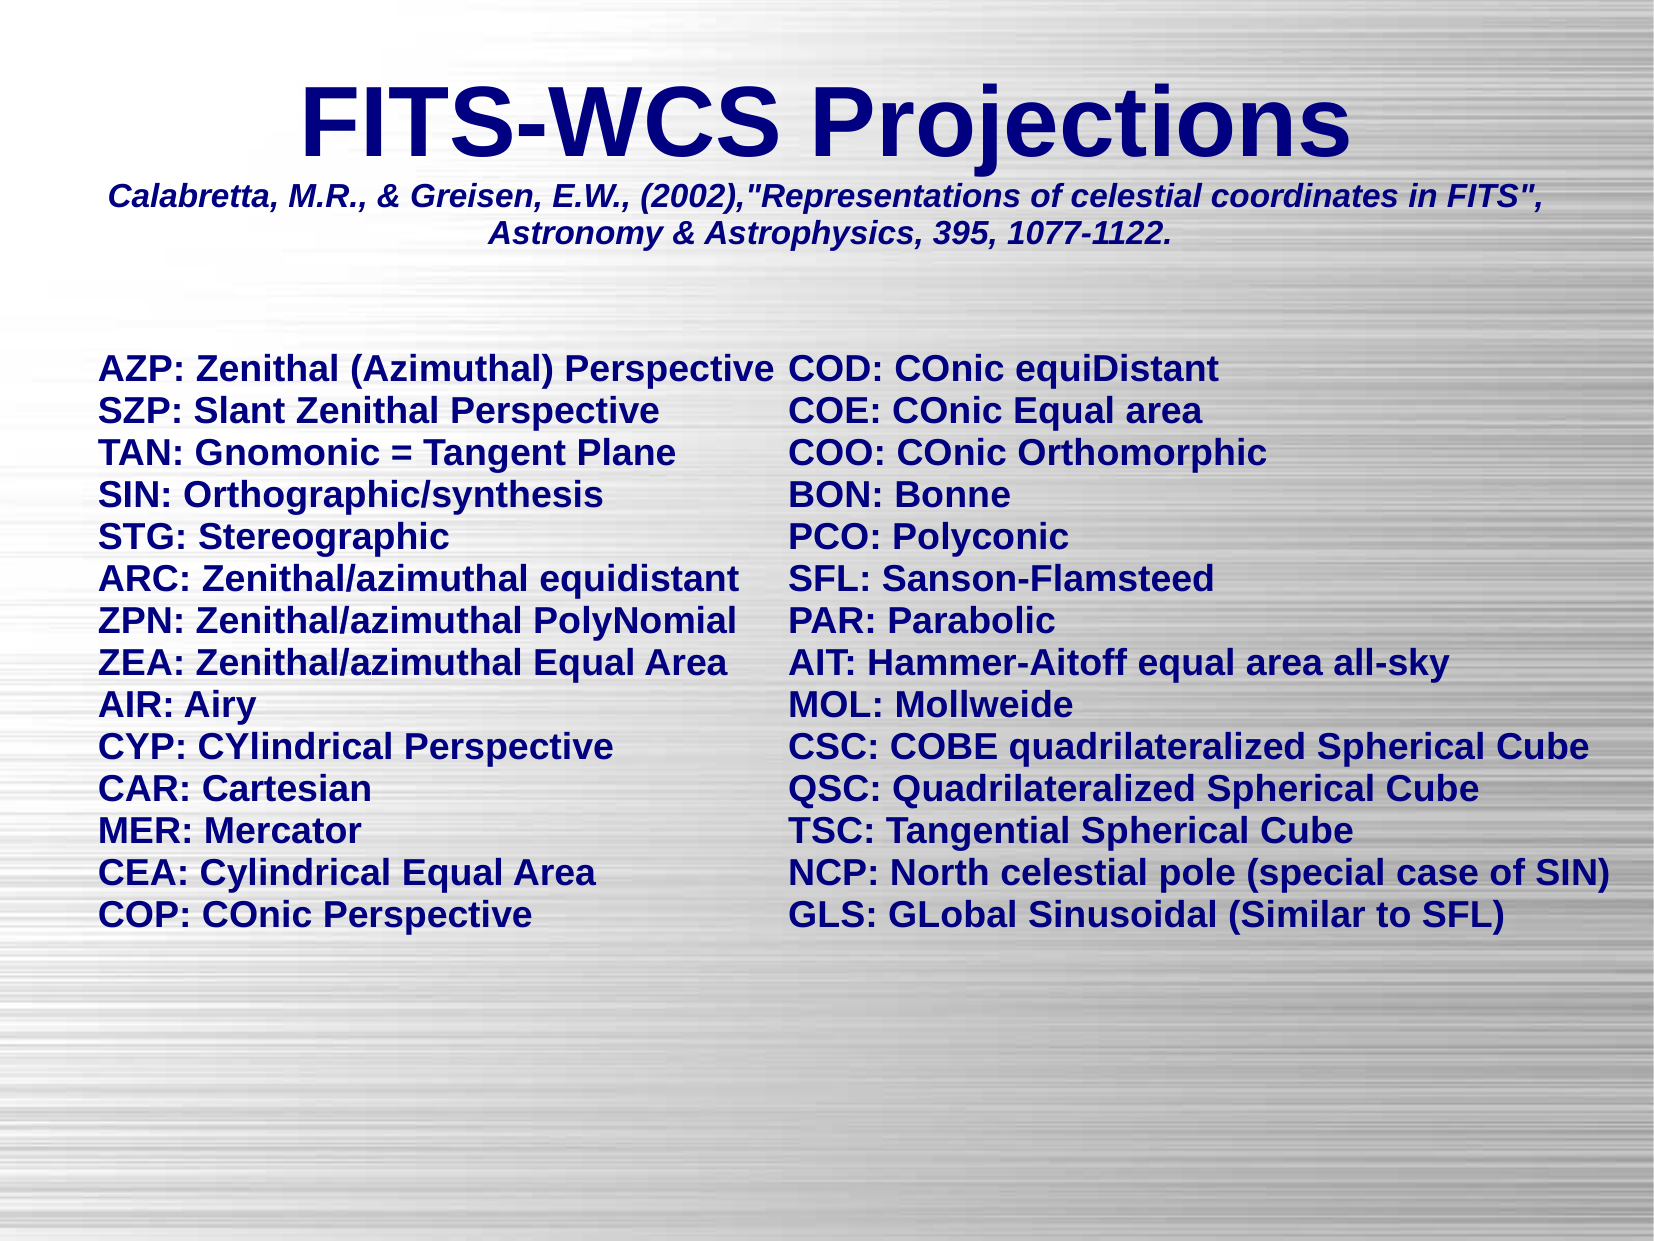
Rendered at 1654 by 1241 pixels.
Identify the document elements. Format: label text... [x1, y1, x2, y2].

text_box COD: COnic equiDistant COE: COnic Equal area COO: COnic Orthomorphic BON: Bonne PCO: Polyconic SFL: Sanson-Flamsteed PAR: Parabolic AIT: Hammer-Aitoff equal area all-sky MOL: Mollweide CSC: COBE quadrilateralized Spherical Cube QSC: Quadrilateralized Spherical Cube TSC: Tangential Spherical Cube NCP: North celestial pole (special case of SIN) GLS: GLobal Sinusoidal (Similar to SFL) [773, 339, 1637, 960]
text_box [66, 260, 1567, 442]
picture [0, 0, 1654, 1241]
text_box AZP: Zenithal (Azimuthal) Perspective SZP: Slant Zenithal Perspective TAN: Gnomonic = Tangent Plane SIN: Orthographic/synthesis STG: Stereographic ARC: Zenithal/azimuthal equidistant ZPN: Zenithal/azimuthal PolyNomial ZEA: Zenithal/azimuthal Equal Area AIR: Airy CYP: CYlindrical Perspective CAR: Cartesian MER: Mercator CEA: Cylindrical Equal Area COP: COnic Perspective [83, 339, 773, 960]
text_box FITS-WCS Projections Calabretta, M.R., & Greisen, E.W., (2002),"Representations of celestial coordinates in FITS", Astronomy & Astrophysics, 395, 1077-1122. [29, 58, 1625, 261]
